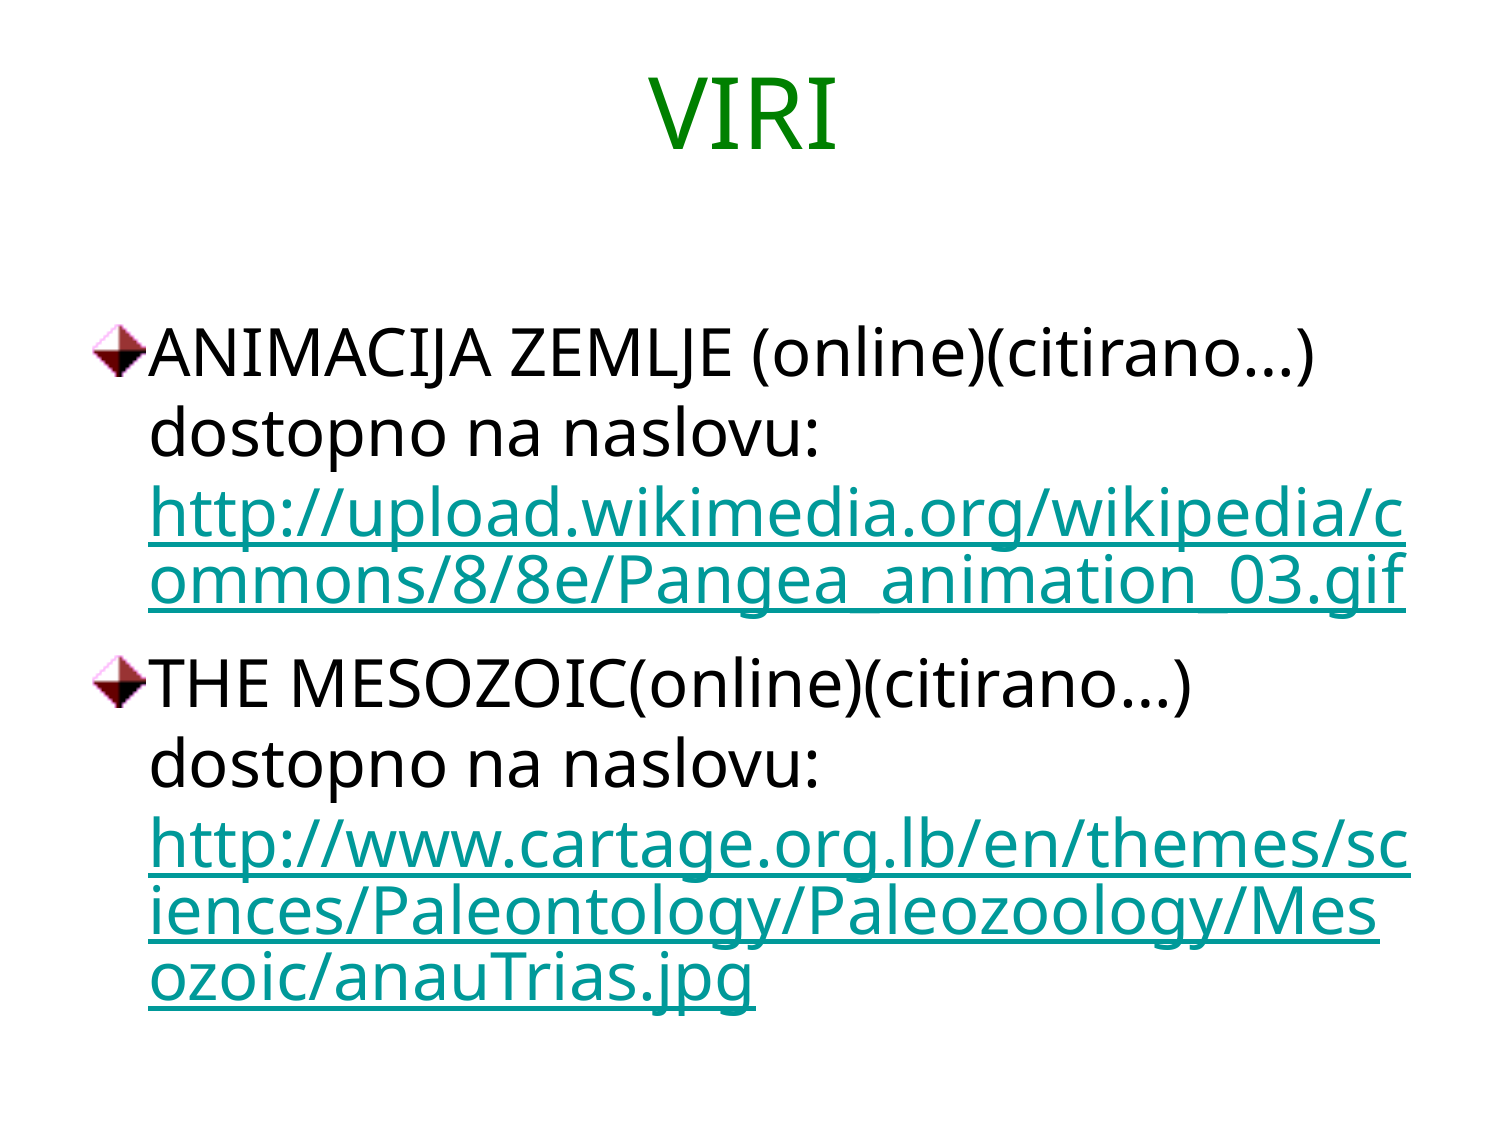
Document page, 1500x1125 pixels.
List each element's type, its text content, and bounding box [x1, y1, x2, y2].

list ANIMACIJA ZEMLJE (online)(citirano…) dostopno na naslovu: http://upload.wikimedia.org/wikipedia/commons/8/8e/Pangea_animation_03.gif THE MESOZOIC(online)(citirano…) dostopno na naslovu: http://www.cartage.org.lb/en/themes/sciences/Paleontology/Paleozoology/Mesozoic/anauTrias.jpg [76, 302, 1427, 1083]
text_box VIRI [454, 42, 1034, 256]
